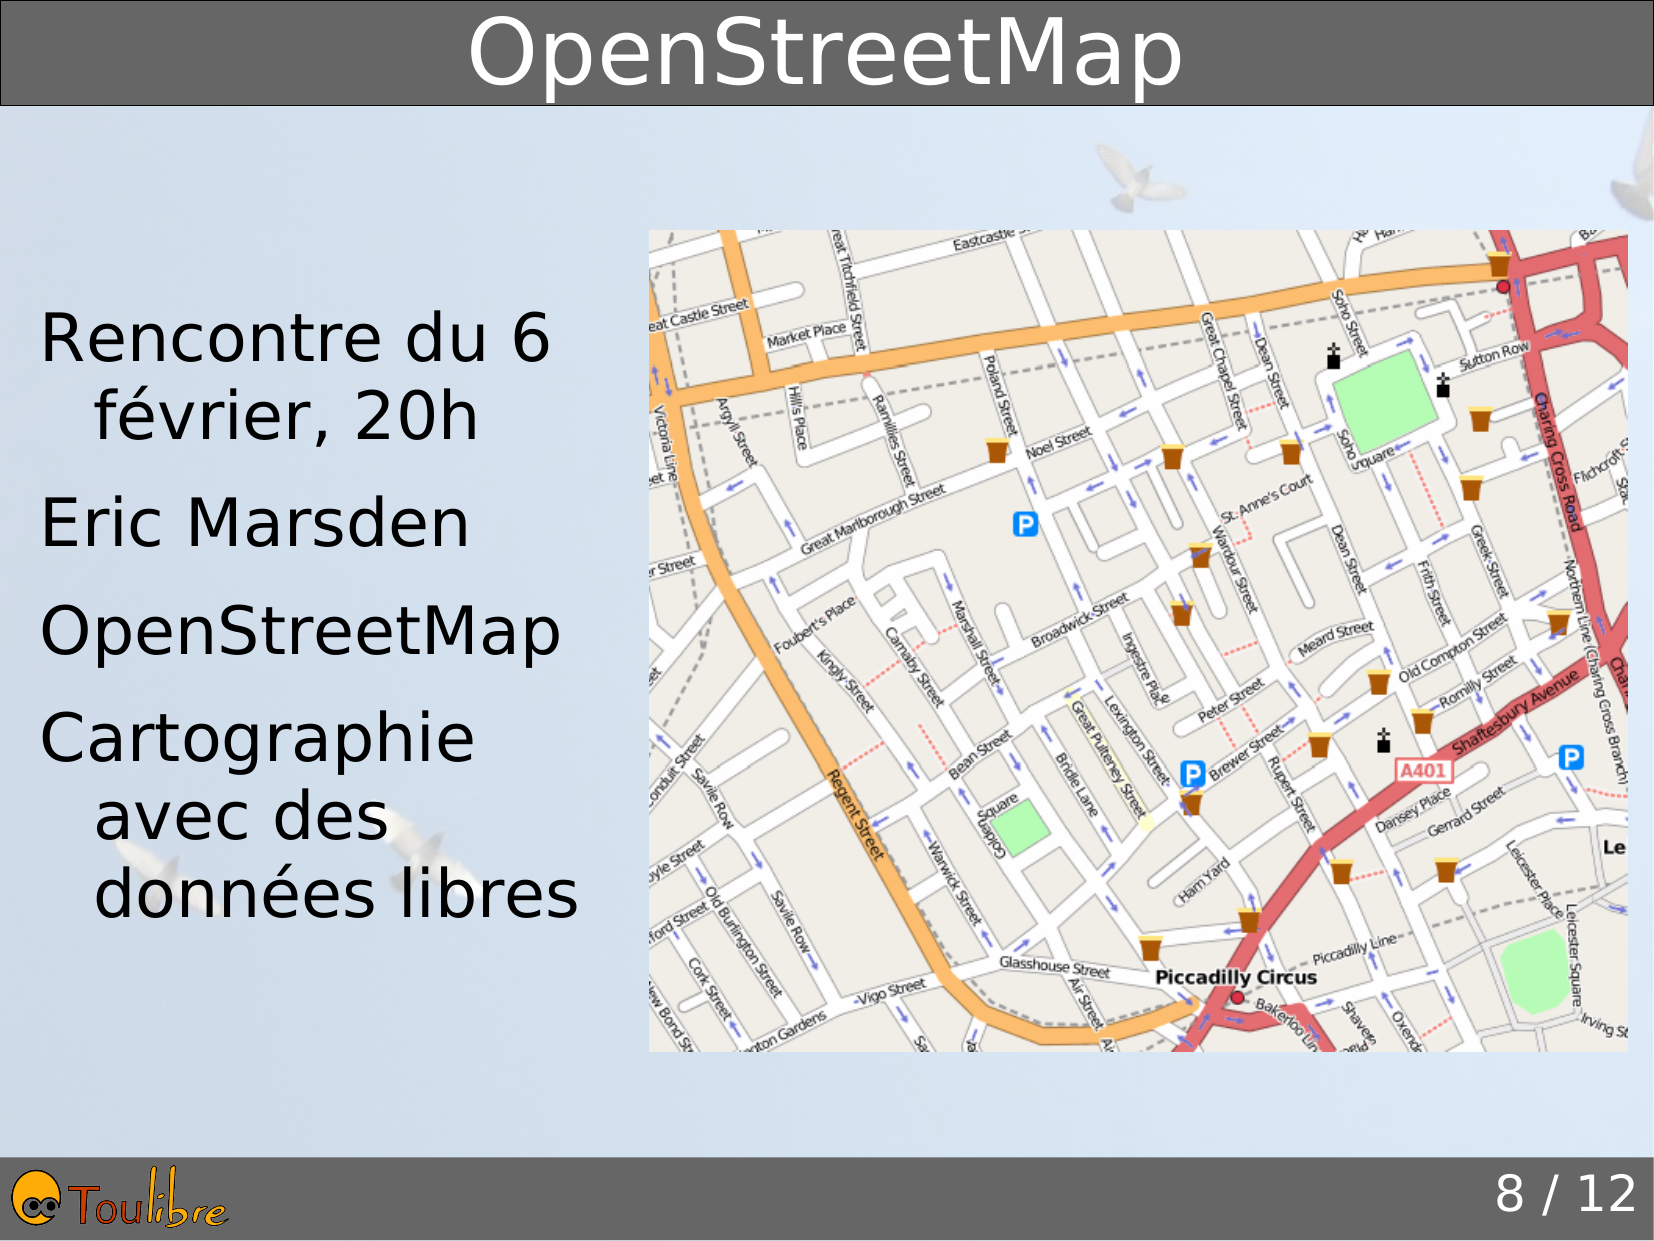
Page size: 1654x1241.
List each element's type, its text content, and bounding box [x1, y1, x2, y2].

picture [649, 230, 1628, 1052]
picture [11, 1165, 229, 1228]
title OpenStreetMap [0, 0, 1654, 107]
list Rencontre du 6 février, 20h Eric Marsden OpenStreetMap Cartographie avec des données libres [22, 299, 624, 956]
